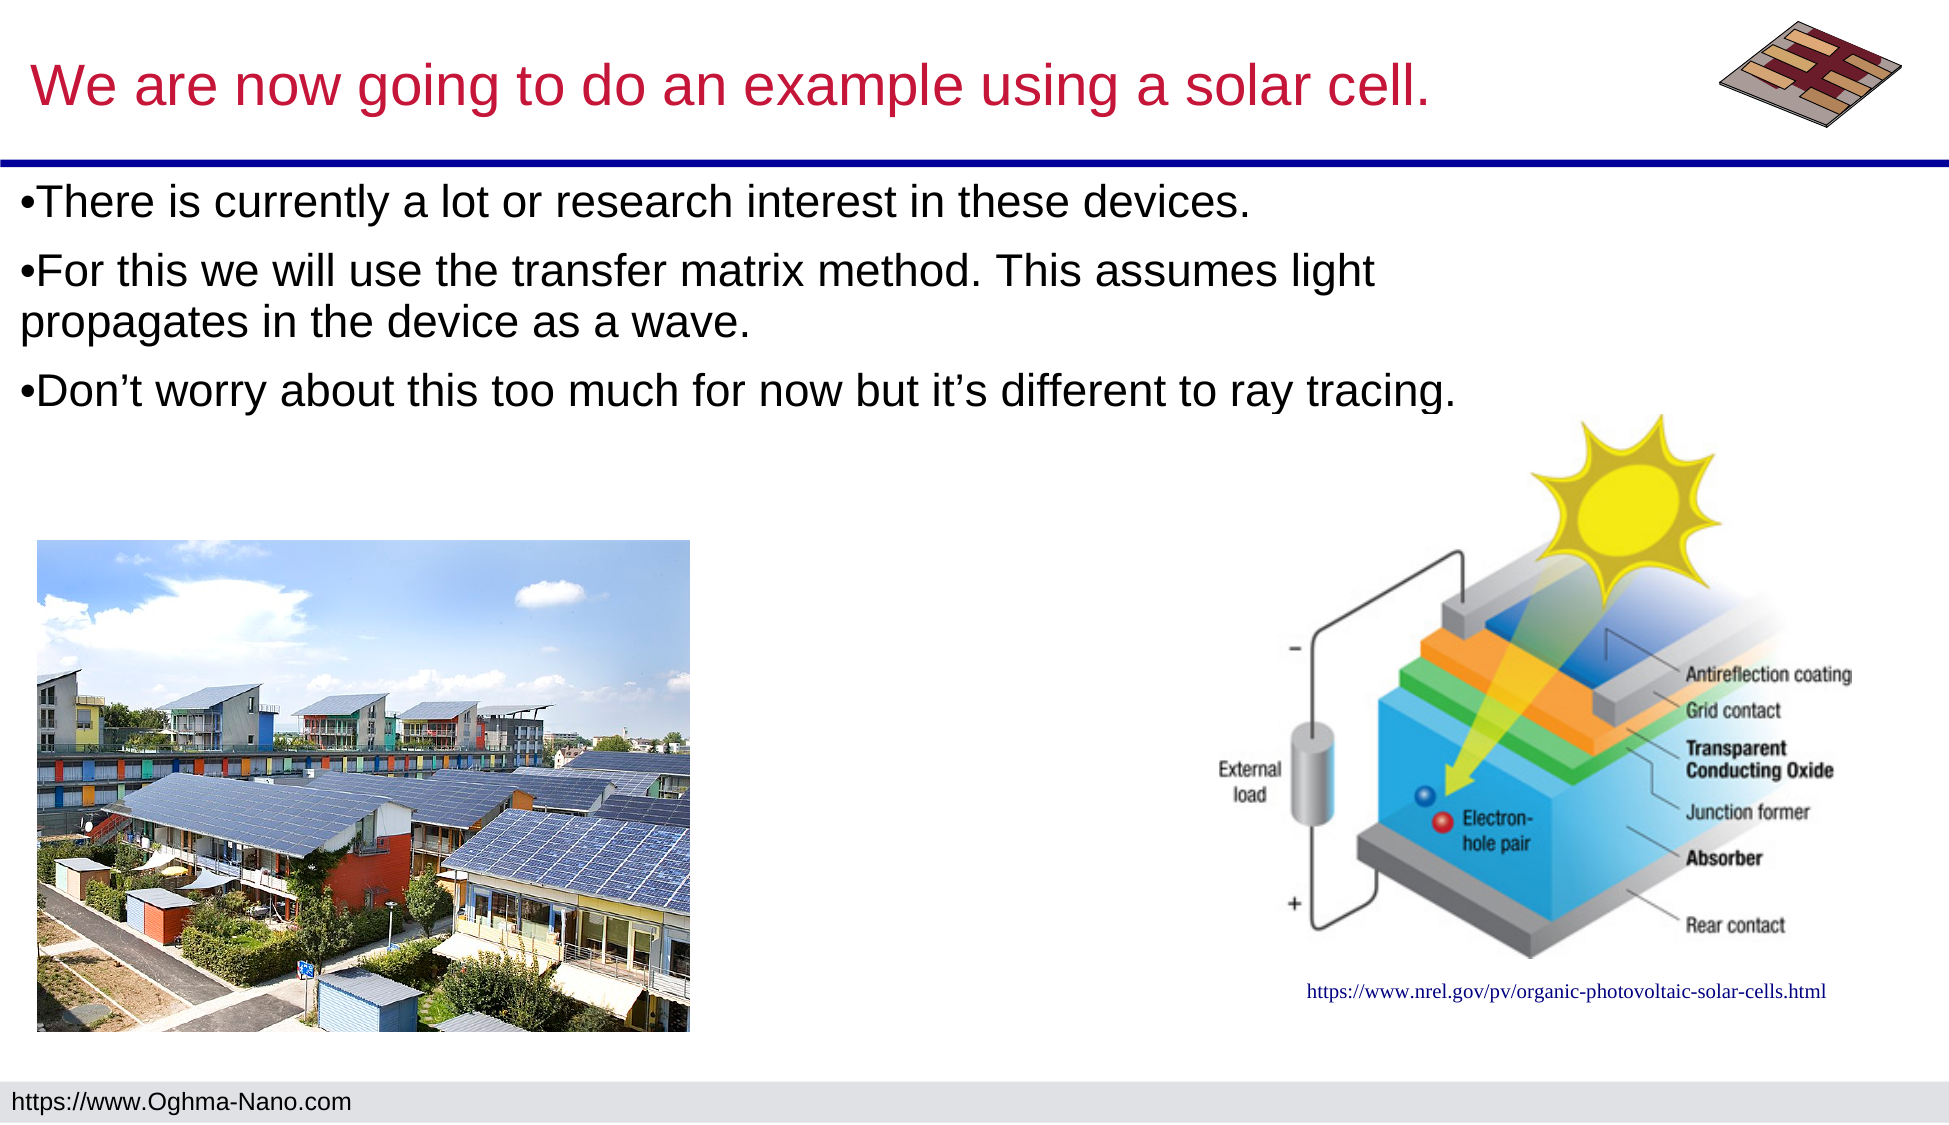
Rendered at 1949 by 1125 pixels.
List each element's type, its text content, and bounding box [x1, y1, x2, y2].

text_box https://www.nrel.gov/pv/organic-photovoltaic-solar-cells.html [1292, 970, 1949, 1046]
list There is currently a lot or research interest in these devices. For this we will use the transfer matrix method. This assumes light propagates in the device as a wave. Don’t worry about this too much for now but it’s different to ray tracing. [19, 175, 1465, 473]
title We are now going to do an example using a solar cell. [15, 32, 1624, 138]
picture [1219, 414, 1852, 959]
picture [37, 540, 690, 1032]
